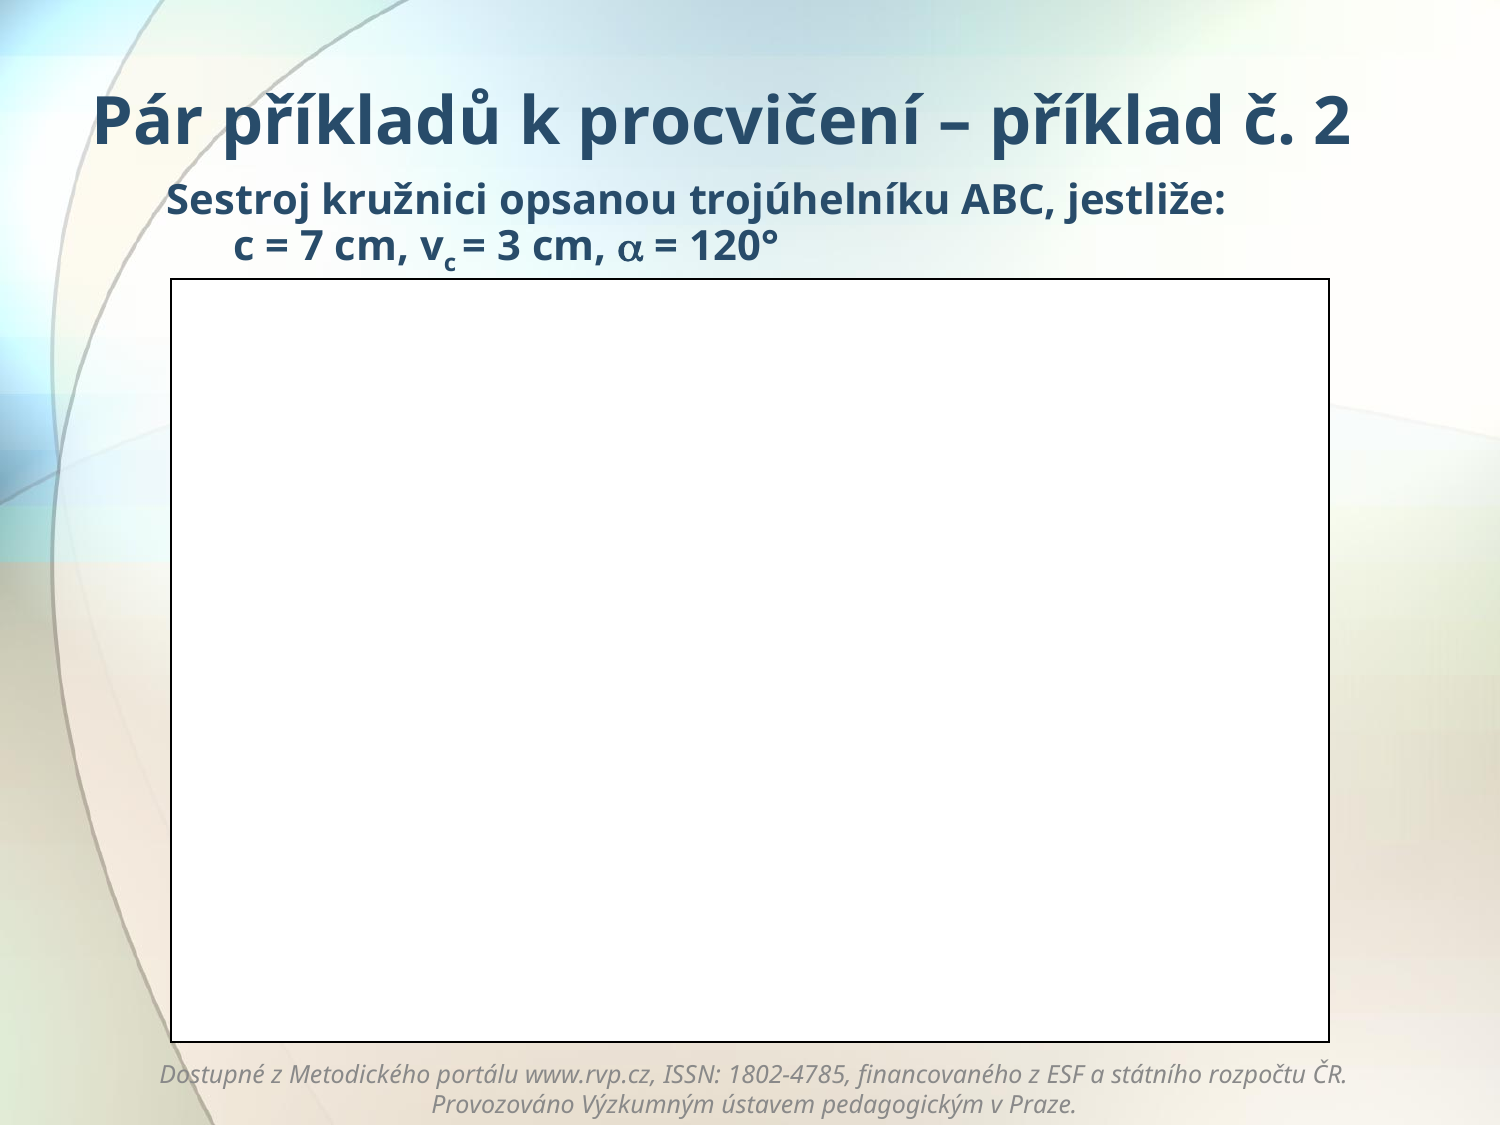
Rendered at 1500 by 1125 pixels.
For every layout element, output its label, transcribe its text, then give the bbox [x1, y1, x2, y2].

title Pár příkladů k procvičení – příklad č. 2 [76, 78, 1412, 173]
picture [0, 0, 1500, 1125]
text_box [171, 278, 1329, 1042]
text_box Sestroj kružnici opsanou trojúhelníku ABC, jestliže: [152, 179, 1428, 220]
text_box c = 7 cm, vc = 3 cm,  = 120° [218, 220, 916, 272]
